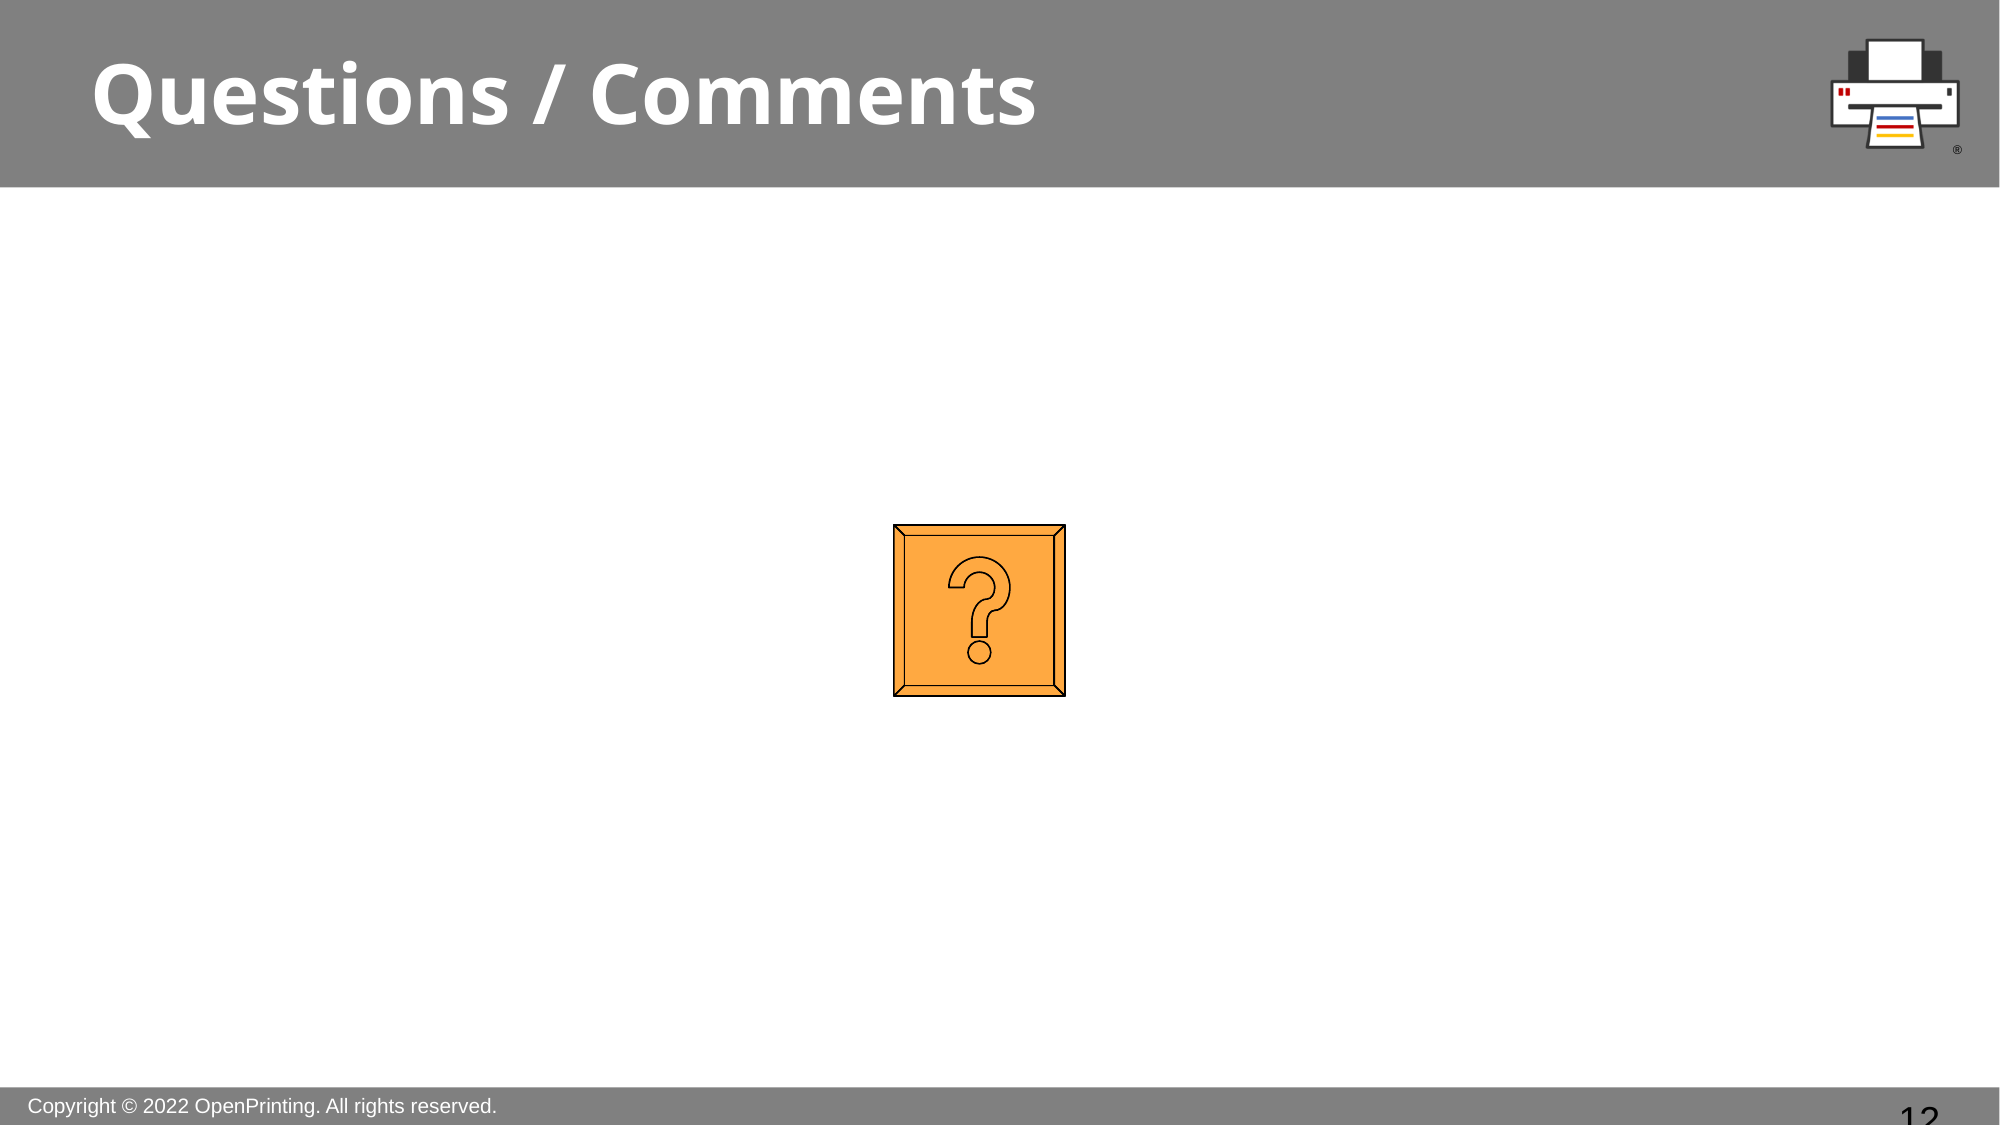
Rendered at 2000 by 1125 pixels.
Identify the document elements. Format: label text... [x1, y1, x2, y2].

text_box Questions / Comments [75, 7, 1317, 174]
picture [1825, 33, 1965, 154]
text_box [893, 525, 1065, 696]
